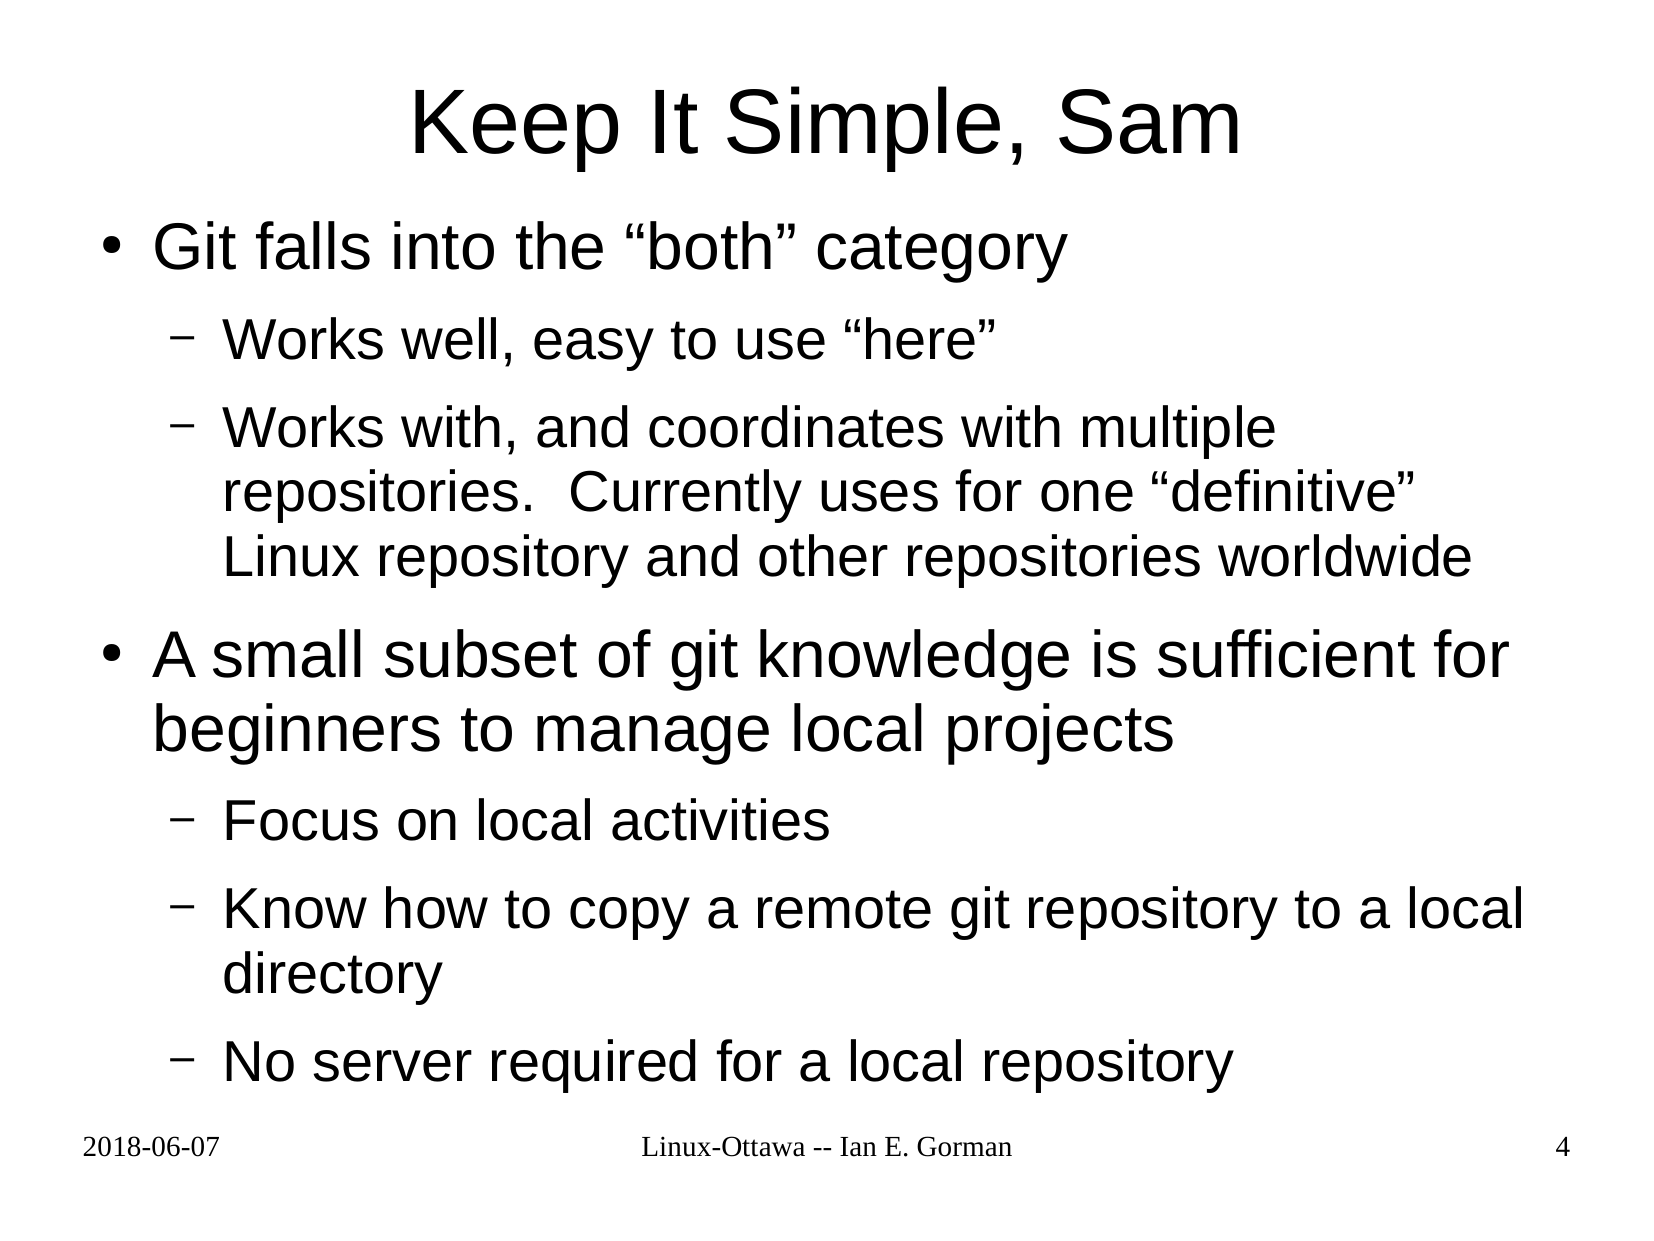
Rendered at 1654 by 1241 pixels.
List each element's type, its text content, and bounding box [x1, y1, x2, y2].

title Keep It Simple, Sam [82, 49, 1571, 196]
list Git falls into the “both” category Works well, easy to use “here” Works with, and coordinates with multiple repositories. Currently uses for one “definitive” Linux repository and other repositories worldwide A small subset of git knowledge is sufficient for beginners to manage local projects Focus on local activities Know how to copy a remote git repository to a local directory No server required for a local repository [82, 210, 1571, 1096]
